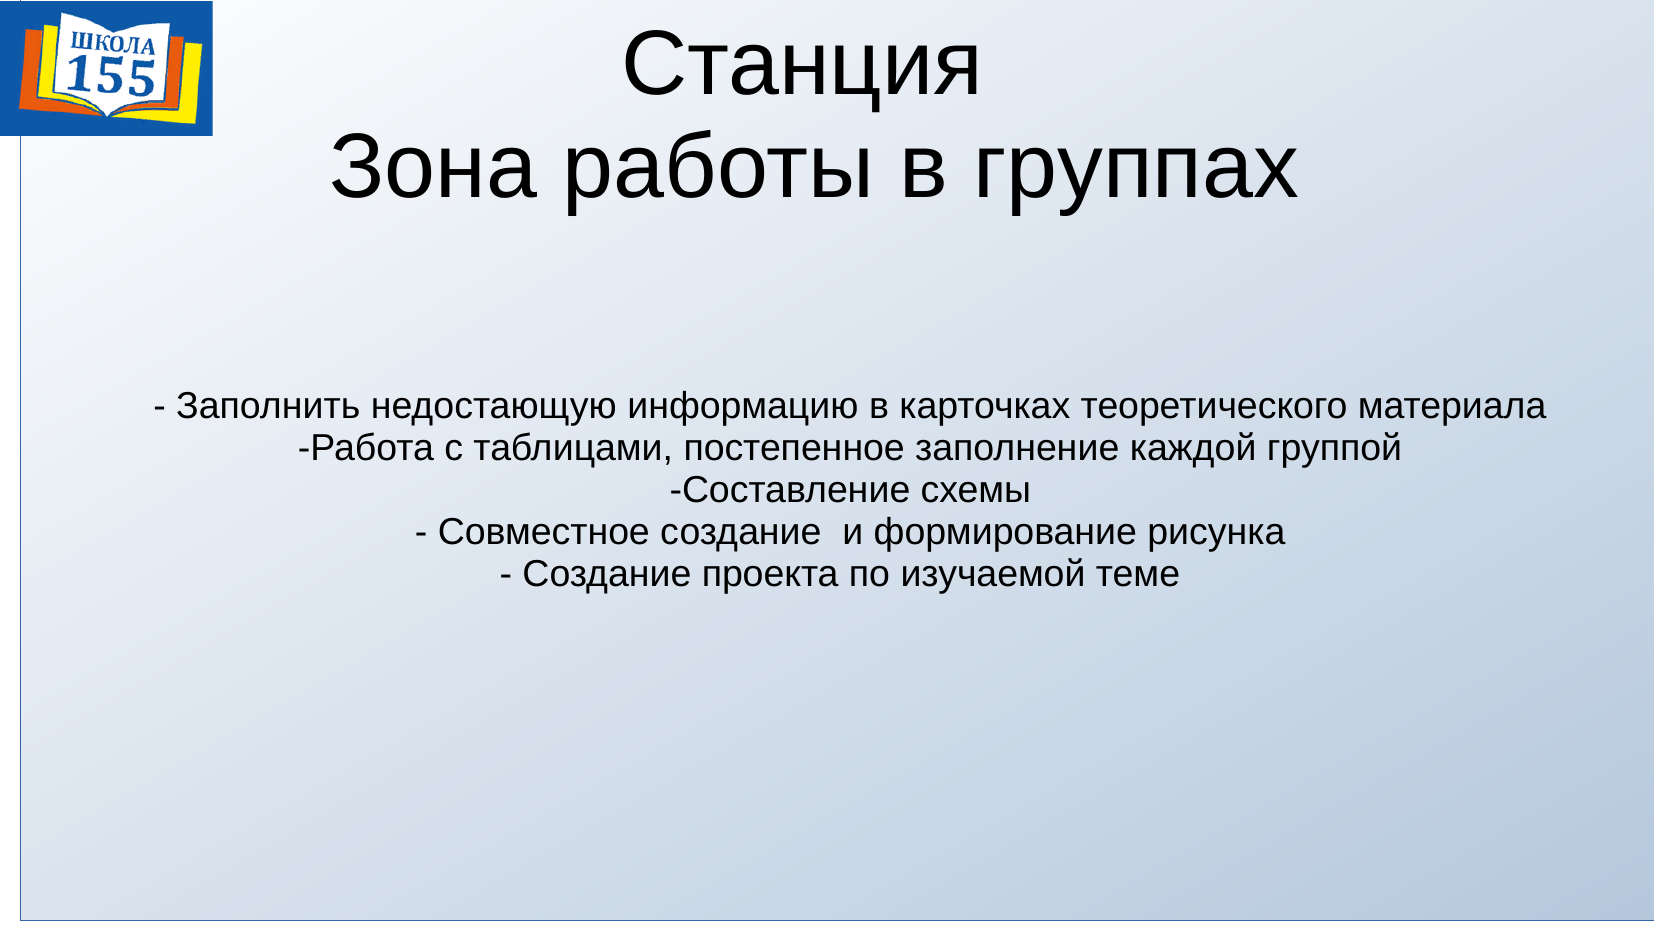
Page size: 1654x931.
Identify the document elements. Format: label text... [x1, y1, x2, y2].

title Станция Зона работы в группах [70, 11, 1559, 217]
picture [0, 1, 213, 136]
subtitle - Заполнить недостающую информацию в карточках теоретического материала -Работа с таблицами, постепенное заполнение каждой группой -Составление схемы - Совместное создание и формирование рисунка - Создание проекта по изучаемой теме [106, 263, 1595, 674]
text_box [20, 0, 1654, 921]
